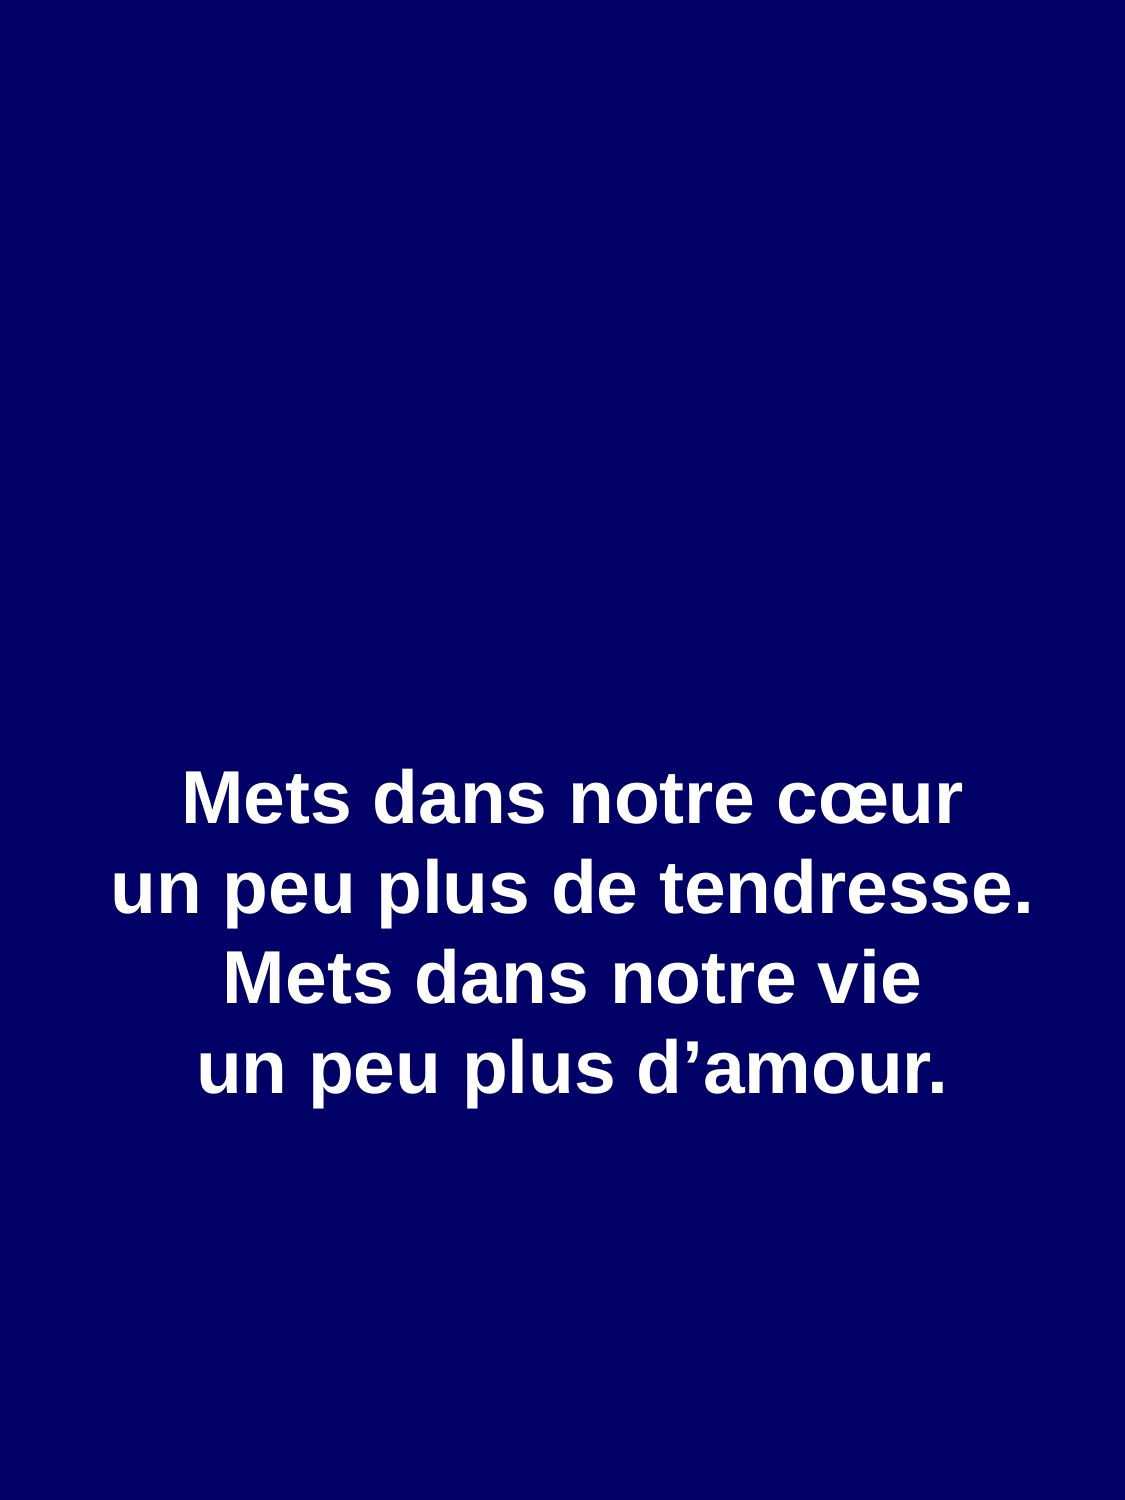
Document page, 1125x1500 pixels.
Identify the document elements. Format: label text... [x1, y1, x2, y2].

text_box Mets dans notre cœur un peu plus de tendresse. Mets dans notre vie un peu plus d’amour. [82, 543, 1063, 1315]
